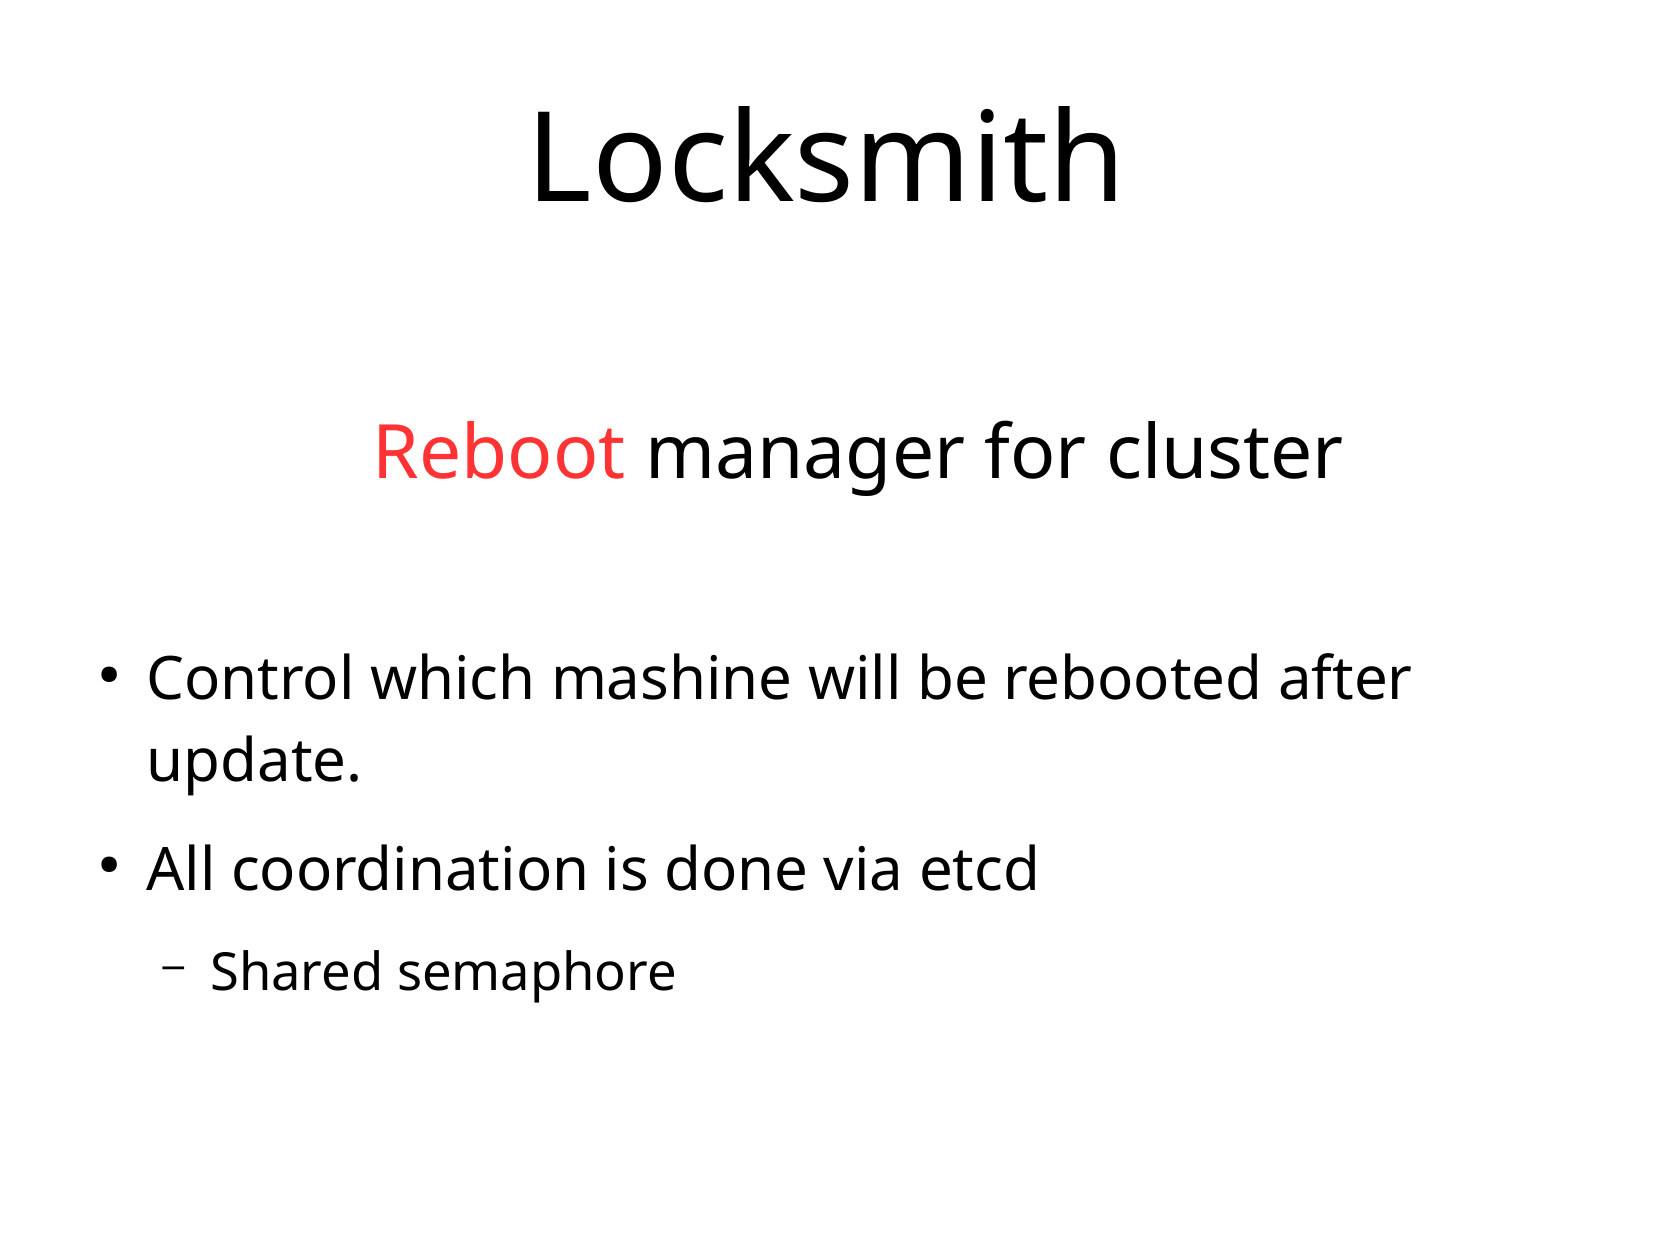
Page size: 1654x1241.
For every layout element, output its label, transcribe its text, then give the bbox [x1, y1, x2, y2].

title Locksmith [82, 49, 1571, 257]
list Reboot manager for cluster Control which mashine will be rebooted after update. All coordination is done via etcd Shared semaphore [82, 290, 1571, 1010]
